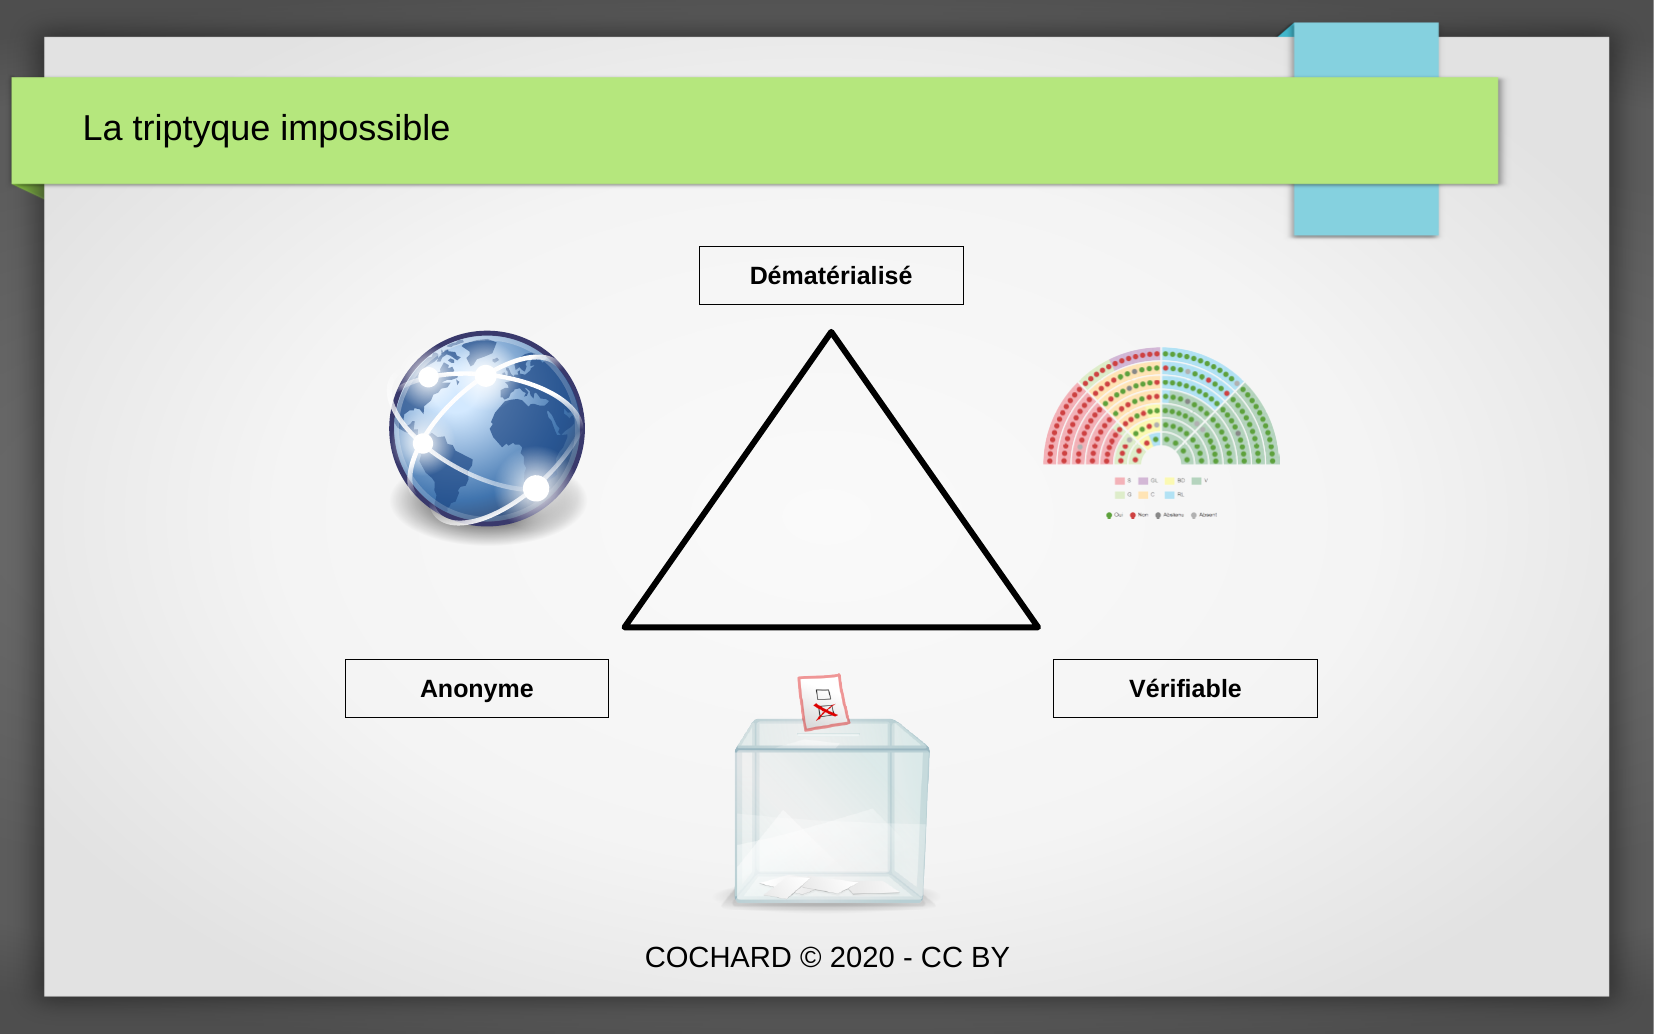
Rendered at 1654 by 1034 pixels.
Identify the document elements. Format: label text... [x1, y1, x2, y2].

title La triptyque impossible [82, 78, 1264, 178]
subtitle [82, 249, 1571, 849]
picture [0, 0, 1654, 1034]
text_box Anonyme [345, 659, 609, 718]
text_box Dématérialisé [699, 246, 964, 305]
text_box Vérifiable [1053, 659, 1318, 718]
